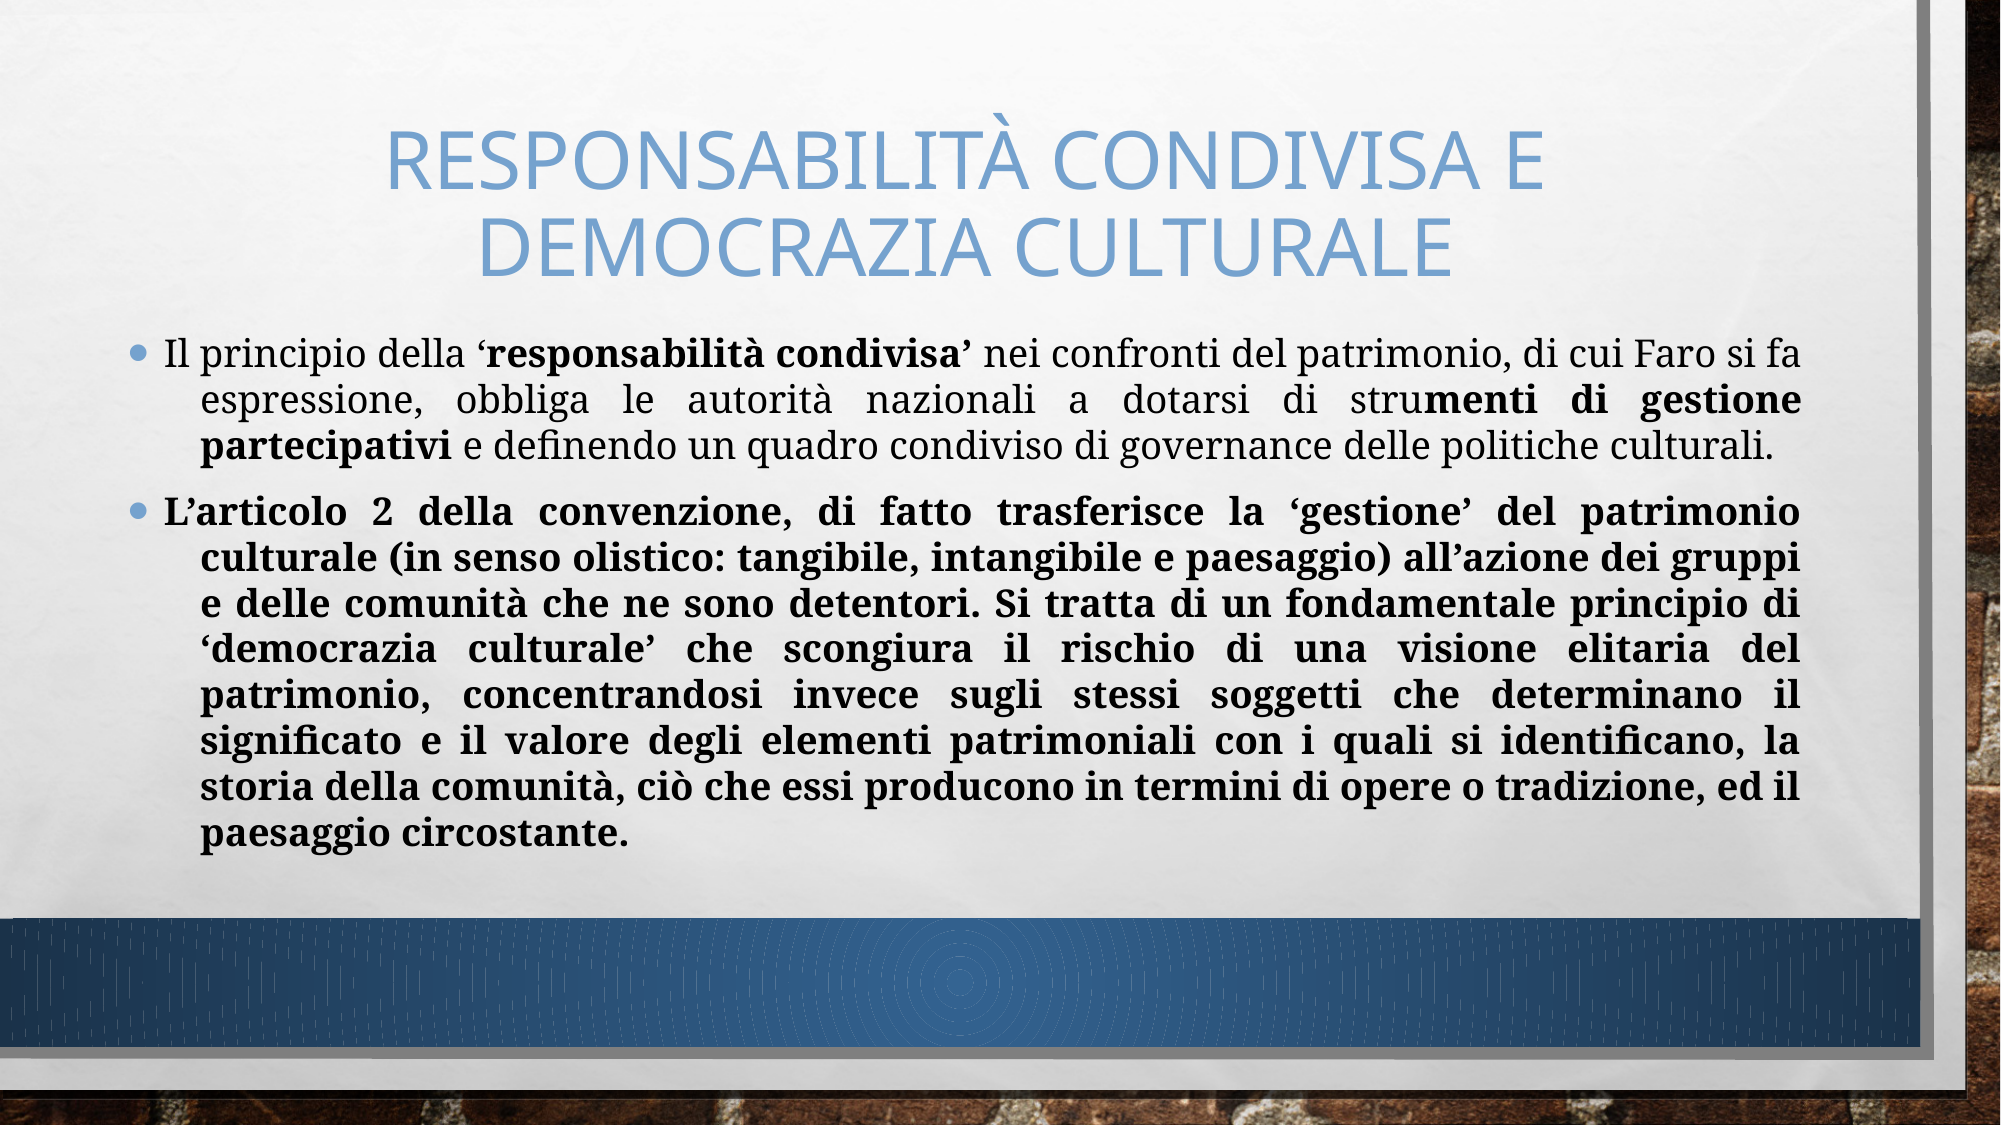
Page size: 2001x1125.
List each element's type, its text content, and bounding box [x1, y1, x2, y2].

list Il principio della ‘responsabilità condivisa’ nei confronti del patrimonio, di cui Faro si fa espressione, obbliga le autorità nazionali a dotarsi di strumenti di gestione partecipativi e definendo un quadro condiviso di governance delle politiche culturali. L’articolo 2 della convenzione, di fatto trasferisce la ‘gestione’ del patrimonio culturale (in senso olistico: tangibile, intangibile e paesaggio) all’azione dei gruppi e delle comunità che ne sono detentori. Si tratta di un fondamentale principio di ‘democrazia culturale’ che scongiura il rischio di una visione elitaria del patrimonio, concentrandosi invece sugli stessi soggetti che determinano il significato e il valore degli elementi patrimoniali con i quali si identificano, la storia della comunità, ciò che essi producono in termini di opere o tradizione, ed il paesaggio circostante. [112, 301, 1818, 882]
title Responsabilità condivisa e democrazia culturale [112, 112, 1819, 302]
